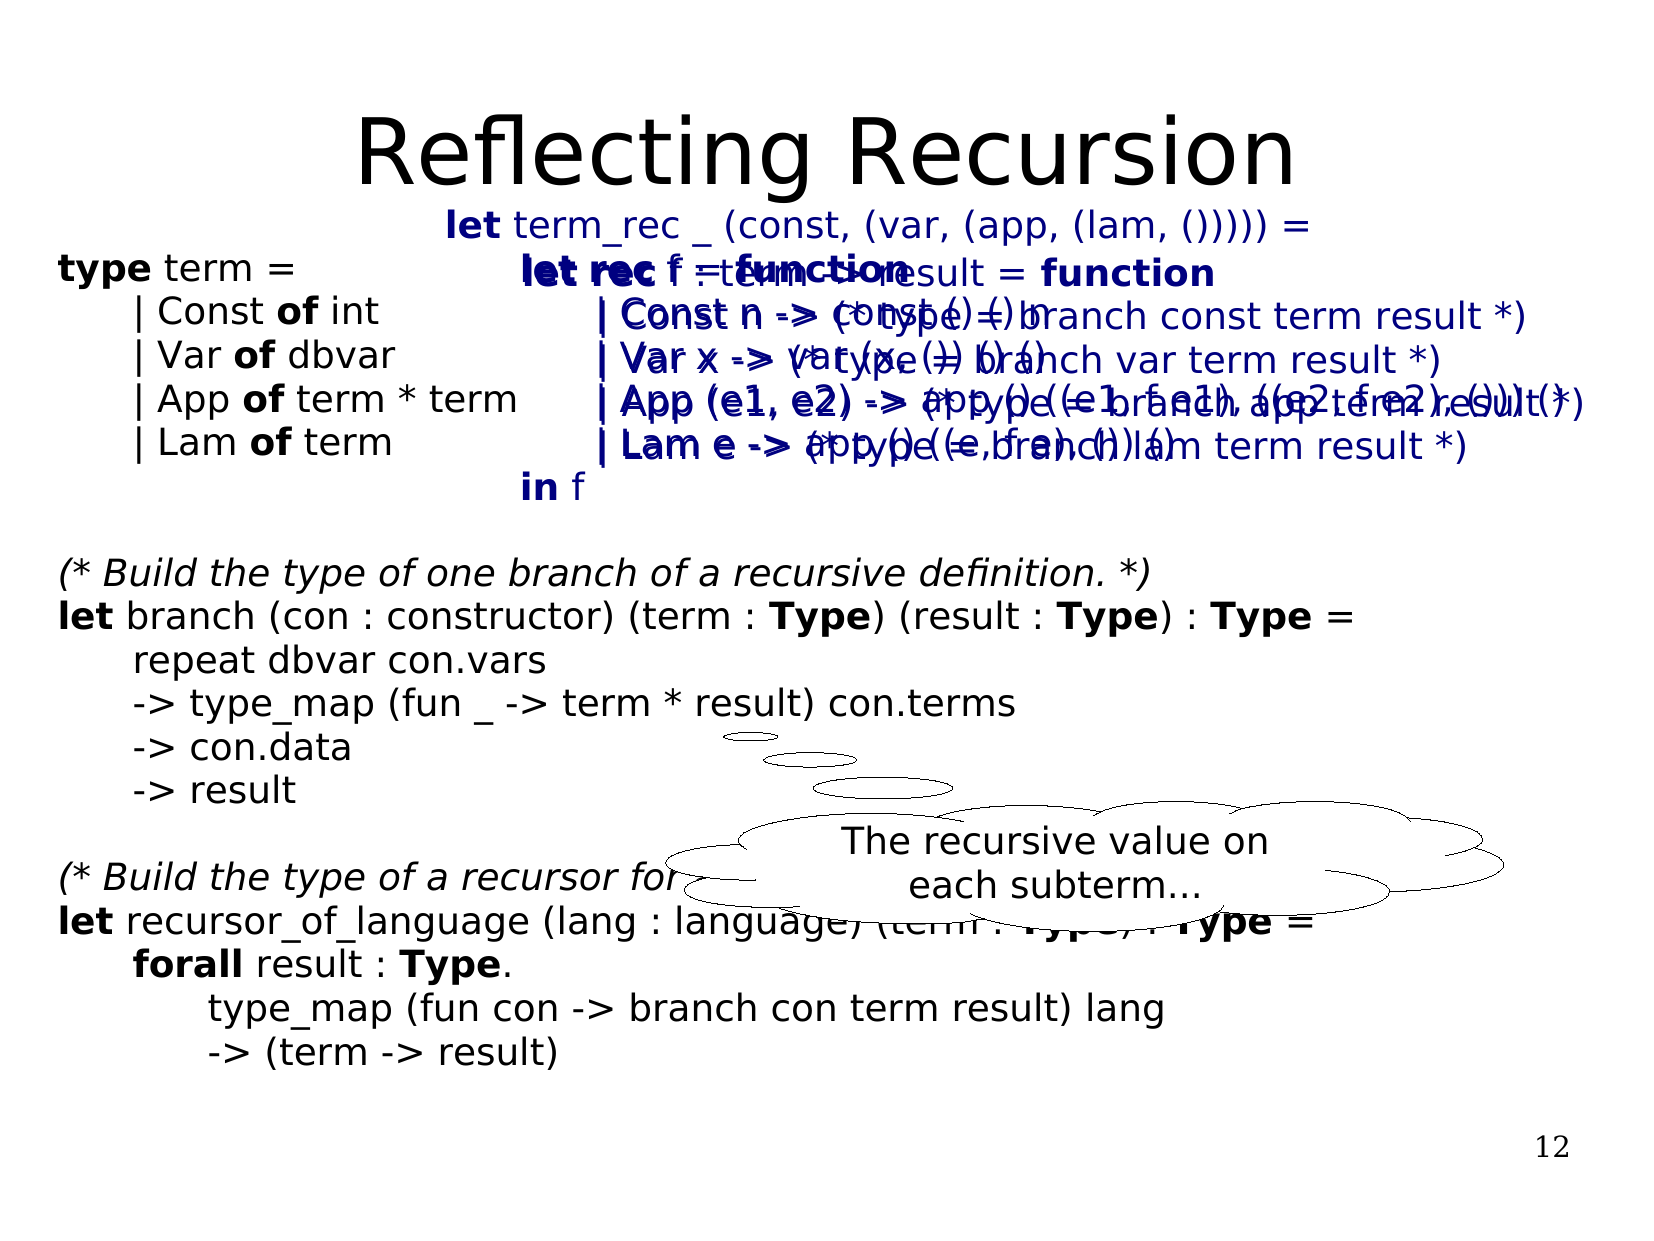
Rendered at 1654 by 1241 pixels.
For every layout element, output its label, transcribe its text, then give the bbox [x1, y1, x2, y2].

text_box let term_rec _ (const, (var, (app, (lam, ())))) = let rec f = function | Const n -> const () () n | Var x -> var (x, ()) () () | App (e1, e2) -> app () ((e1, f e1), ((e2, f e2), ())) () | Lam e -> app () ((e, f e), ()) () in f [430, 196, 1593, 517]
text_box The recursive value on each subterm... [763, 752, 857, 768]
text_box The recursive value on each subterm... [813, 777, 953, 799]
text_box type term = | Const of int | Var of dbvar | App of term * term | Lam of term (* Build the type of one branch of a recursive definition. *) let branch (con : constructor) (term : Type) (result : Type) : Type = repeat dbvar con.vars -> type_map (fun _ -> term * result) con.terms -> con.data -> result (* Build the type of a recursor for an AST language. *) let recursor_of_language (lang : language) (term : Type) : Type = forall result : Type. type_map (fun con -> branch con term result) lang -> (term -> result) [42, 239, 1591, 1082]
text_box The recursive value on each subterm... [665, 801, 1504, 932]
text_box let rec f : term -> result = function | Const n -> (* type = branch const term result *) | Var x -> (* type = branch var term result *) | App (e1, e2) -> (* type = branch app term result *) | Lam e -> (* type = branch lam term result *) [507, 243, 1654, 525]
title Reflecting Recursion [82, 56, 1571, 239]
